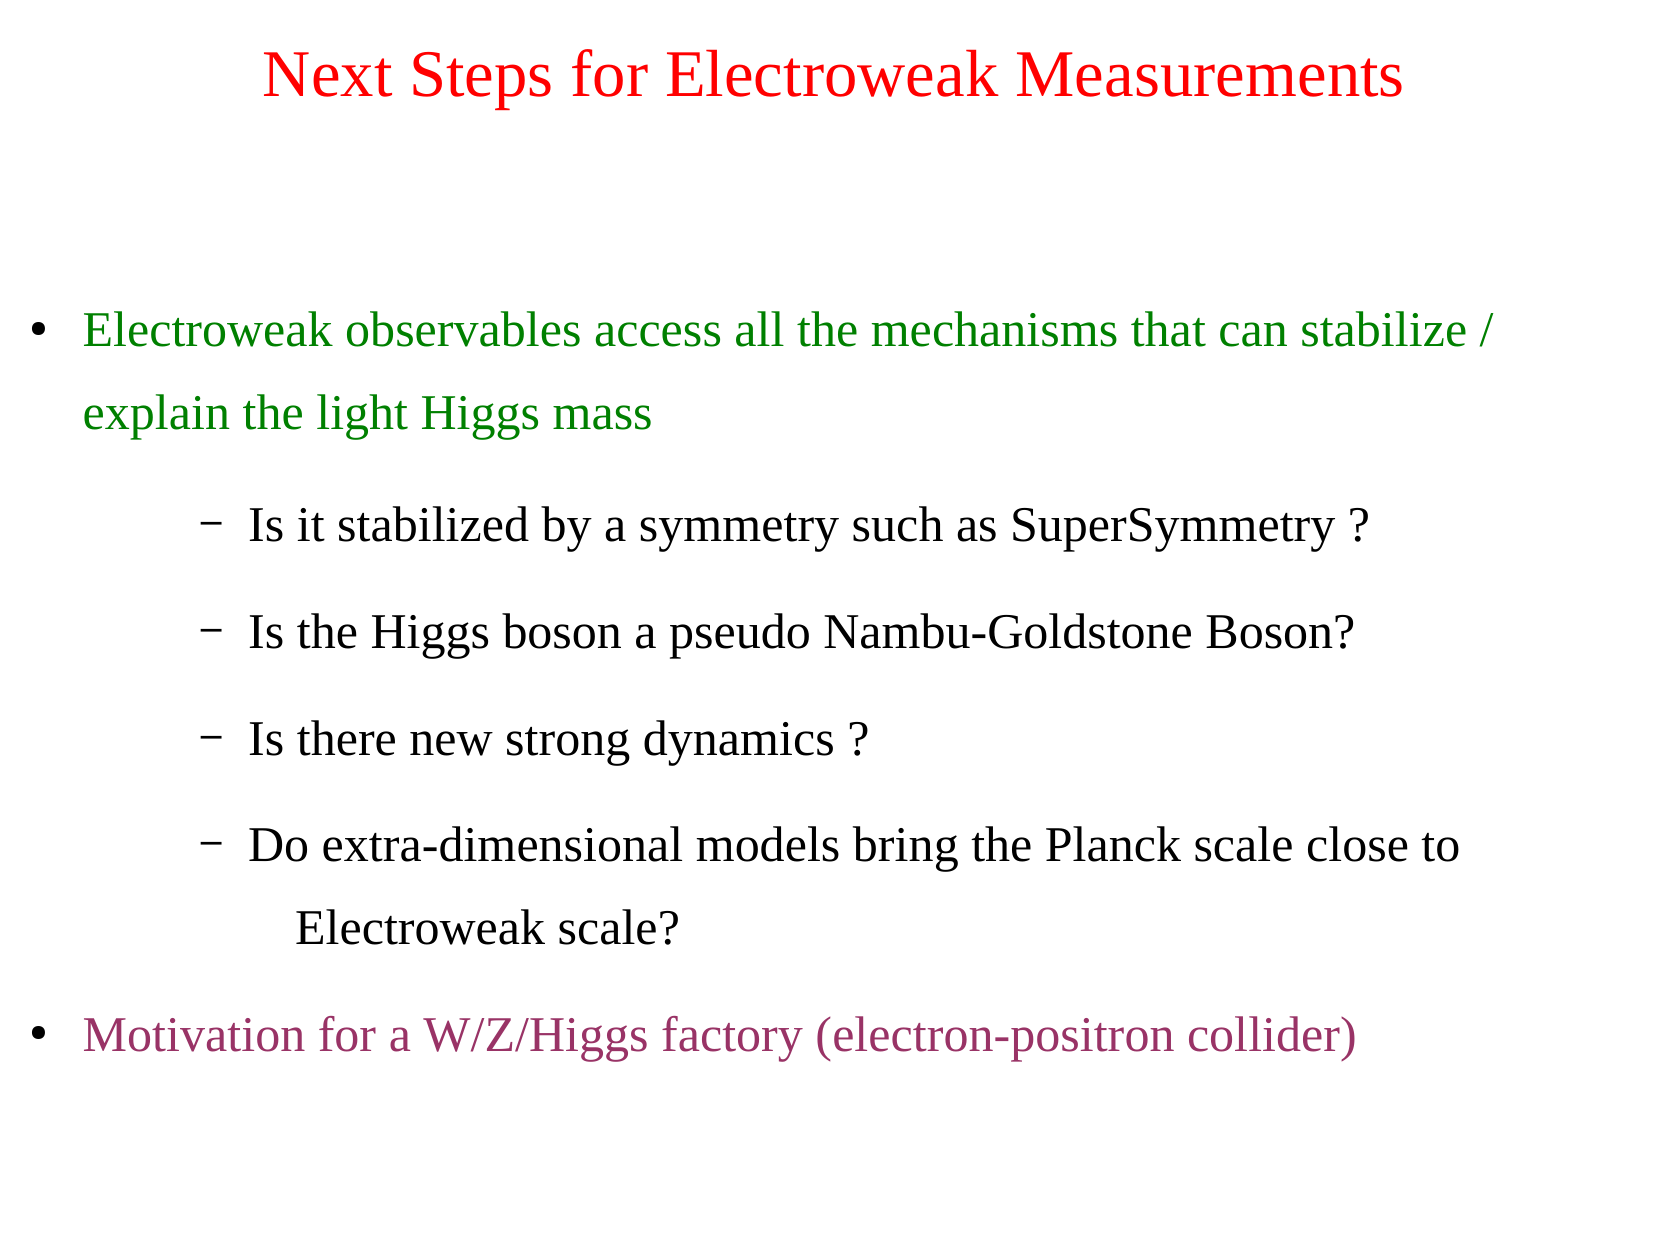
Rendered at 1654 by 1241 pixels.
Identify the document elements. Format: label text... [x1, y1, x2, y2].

title Next Steps for Electroweak Measurements [128, 5, 1541, 144]
list Electroweak observables access all the mechanisms that can stabilize / explain the light Higgs mass Is it stabilized by a symmetry such as SuperSymmetry ? Is the Higgs boson a pseudo Nambu-Goldstone Boson? Is there new strong dynamics ? Do extra-dimensional models bring the Planck scale close to Electroweak scale? Motivation for a W/Z/Higgs factory (electron-positron collider) [11, 274, 1647, 1241]
